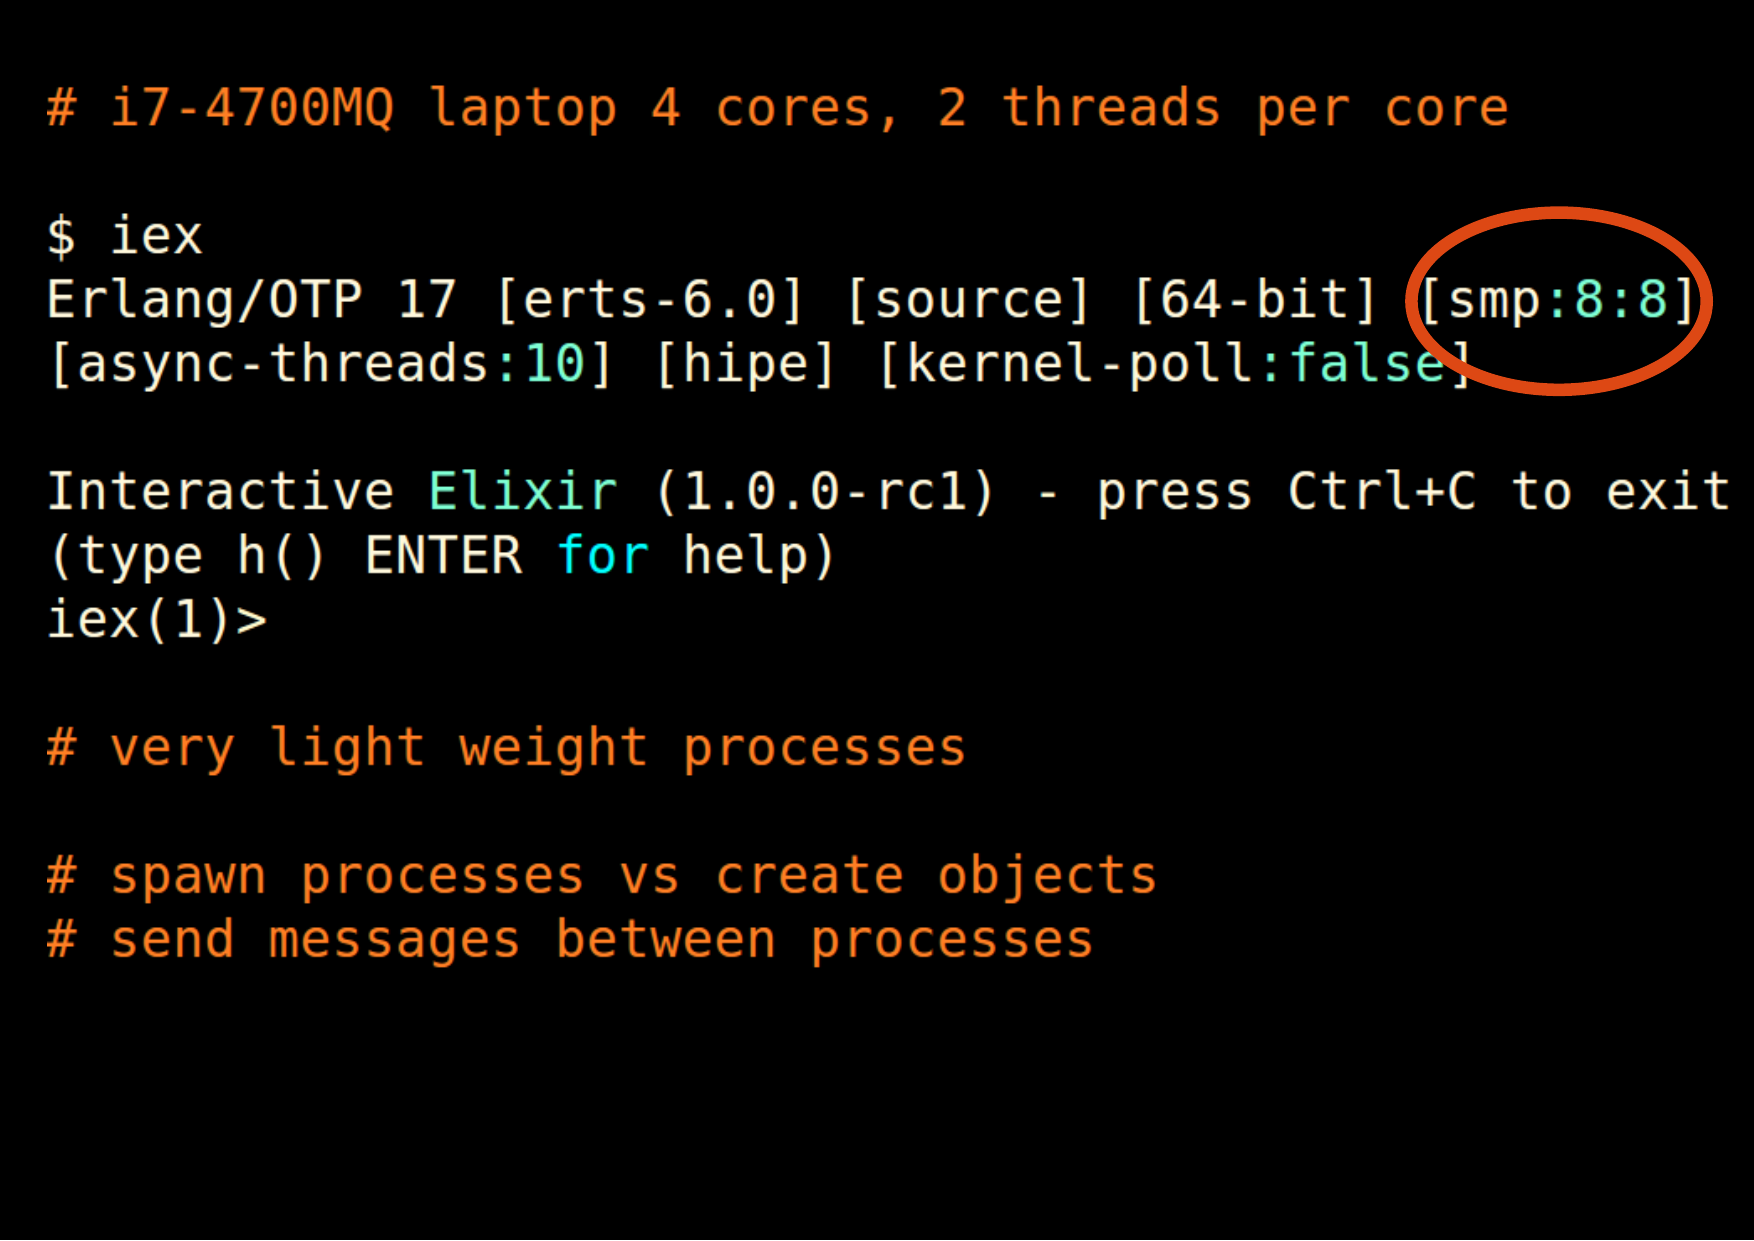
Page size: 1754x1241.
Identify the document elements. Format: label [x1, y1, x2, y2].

picture [47, 79, 1750, 978]
